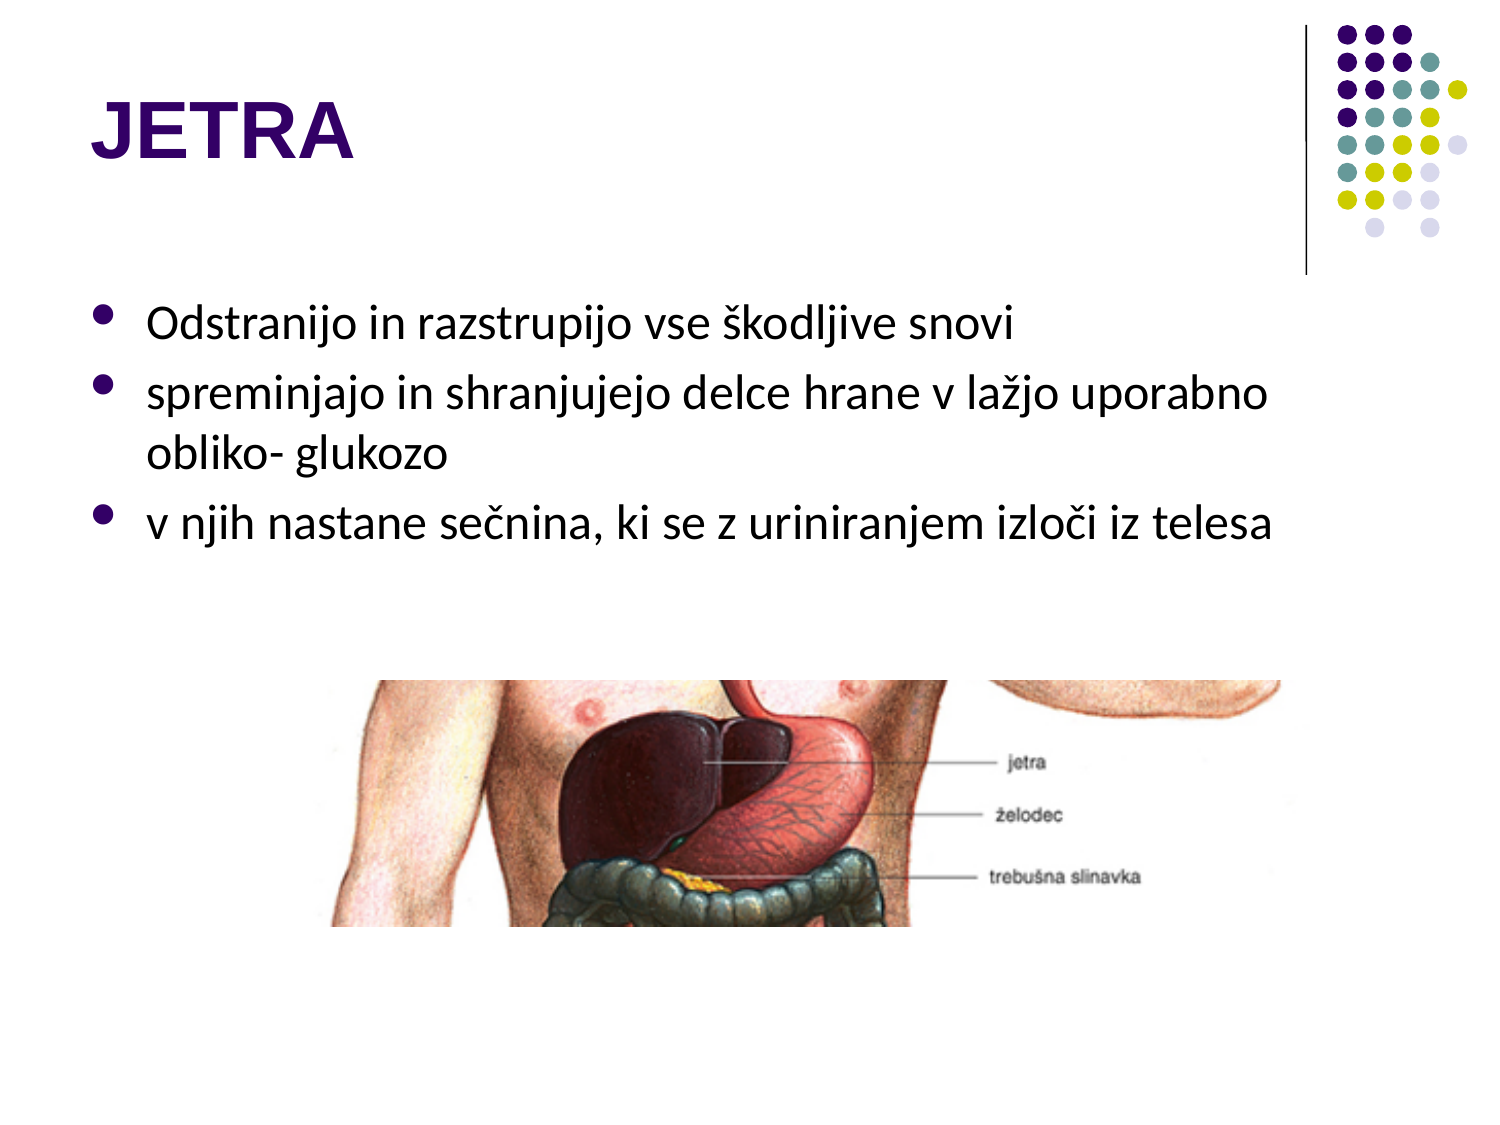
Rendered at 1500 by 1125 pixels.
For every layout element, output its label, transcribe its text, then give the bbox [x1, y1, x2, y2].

picture [123, 680, 1351, 928]
title JETRA [75, 20, 1313, 233]
list Odstranijo in razstrupijo vse škodljive snovi spreminjajo in shranjujejo delce hrane v lažjo uporabno obliko- glukozo v njih nastane sečnina, ki se z uriniranjem izloči iz telesa [75, 282, 1425, 1006]
